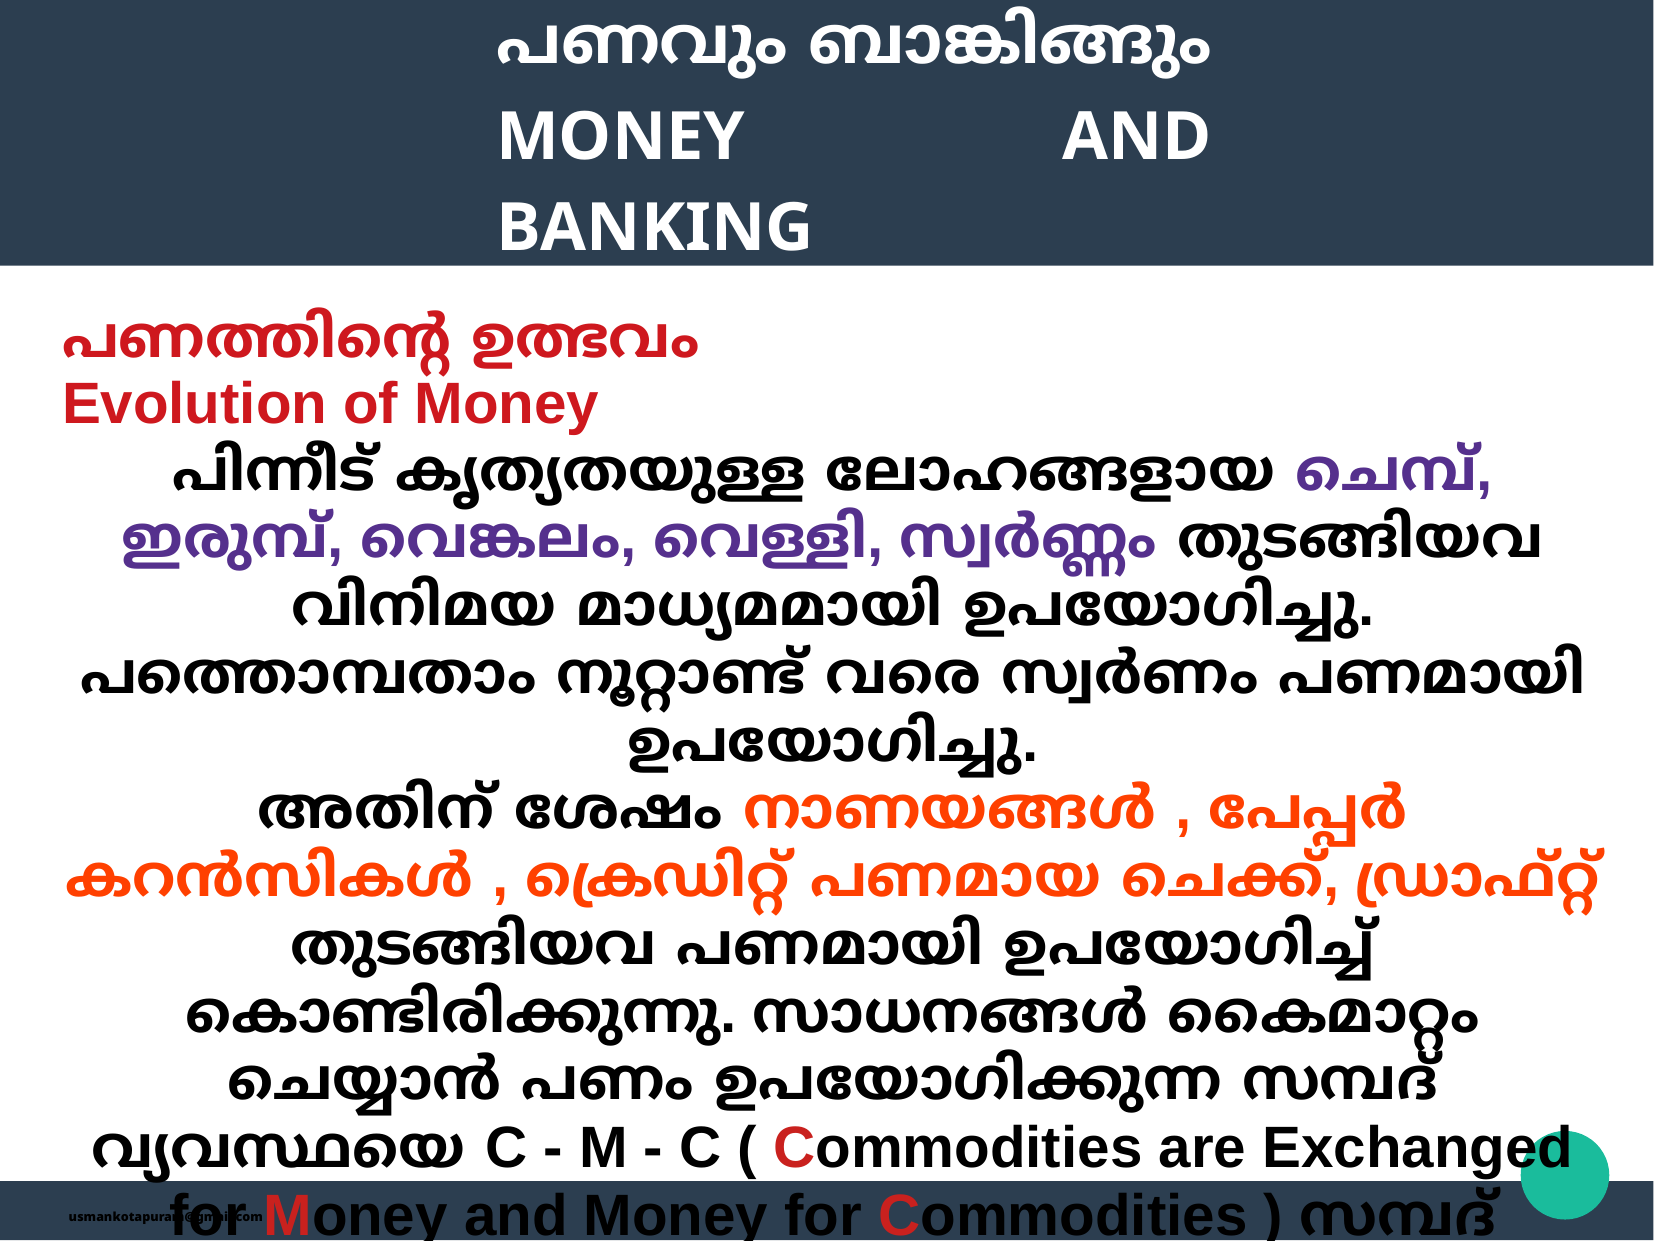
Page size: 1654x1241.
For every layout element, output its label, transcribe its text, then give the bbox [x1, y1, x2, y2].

title പണവും ബാങ്കിങ്ങും MONEY AND BANKING [496, 26, 1217, 249]
text_box പണത്തിന്റെ ഉത്ഭവം Evolution of Money പിന്നീട് കൃത്യതയുള്ള ലോഹങ്ങളായ ചെമ്പ്, ഇരുമ്പ്, വെങ്കലം, വെള്ളി, സ്വർണ്ണം തുടങ്ങിയവ വിനിമയ മാധ്യമമായി ഉപയോഗിച്ചു. പത്തൊമ്പതാം നൂറ്റാണ്ട് വരെ സ്വർണം പണമായി ഉപയോഗിച്ചു. അതിന് ശേഷം നാണയങ്ങൾ , പേപ്പർ കറൻസികൾ , ക്രെഡിറ്റ് പണമായ ചെക്ക്, ഡ്രാഫ്റ്റ് തുടങ്ങിയവ പണമായി ഉപയോഗിച്ച് കൊണ്ടിരിക്കുന്നു. സാധനങ്ങൾ കൈമാറ്റം ചെയ്യാൻ പണം ഉപയോഗിക്കുന്ന സമ്പദ് വ്യവസ്ഥയെ C - M - C ( Commodities are Exchanged for Money and Money for Commodities ) സമ്പദ് വ്യവസ്ഥ എന്ന് പറയുന്നു. [47, 296, 1619, 1093]
